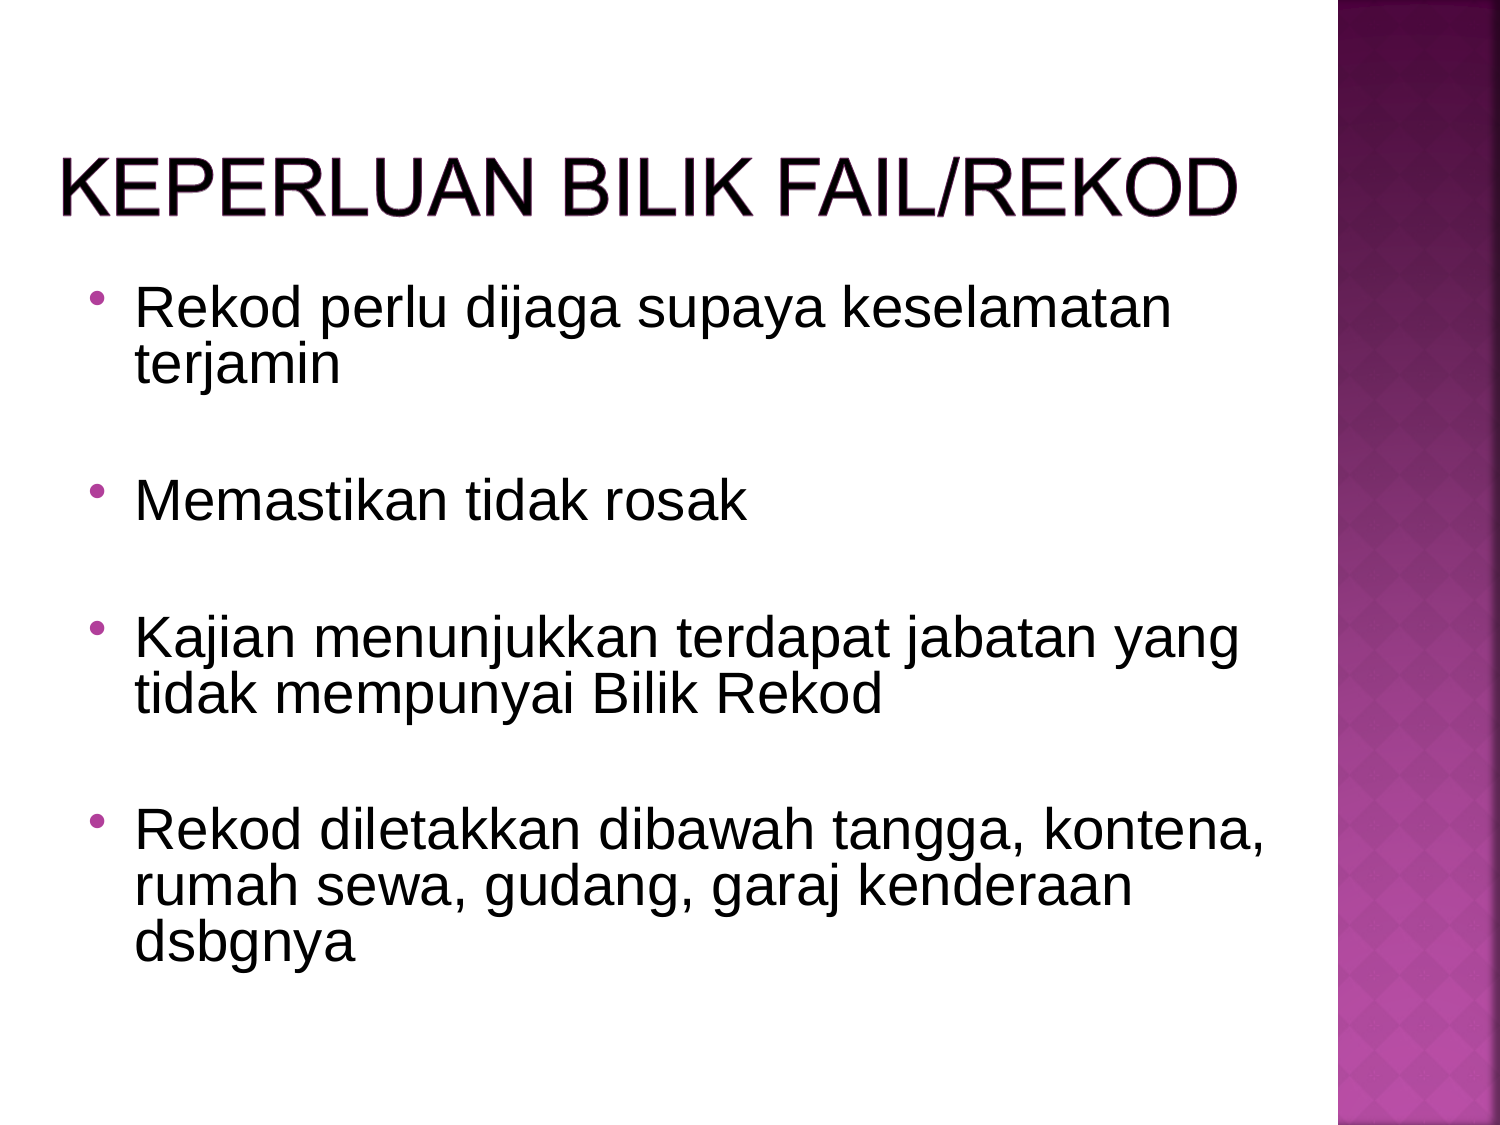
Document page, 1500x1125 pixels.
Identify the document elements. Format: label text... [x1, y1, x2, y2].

list Rekod perlu dijaga supaya keselamatan terjamin Memastikan tidak rosak Kajian menunjukkan terdapat jabatan yang tidak mempunyai Bilik Rekod Rekod diletakkan dibawah tangga, kontena, rumah sewa, gudang, garaj kenderaan dsbgnya [74, 275, 1343, 1013]
picture [50, 0, 1500, 1125]
